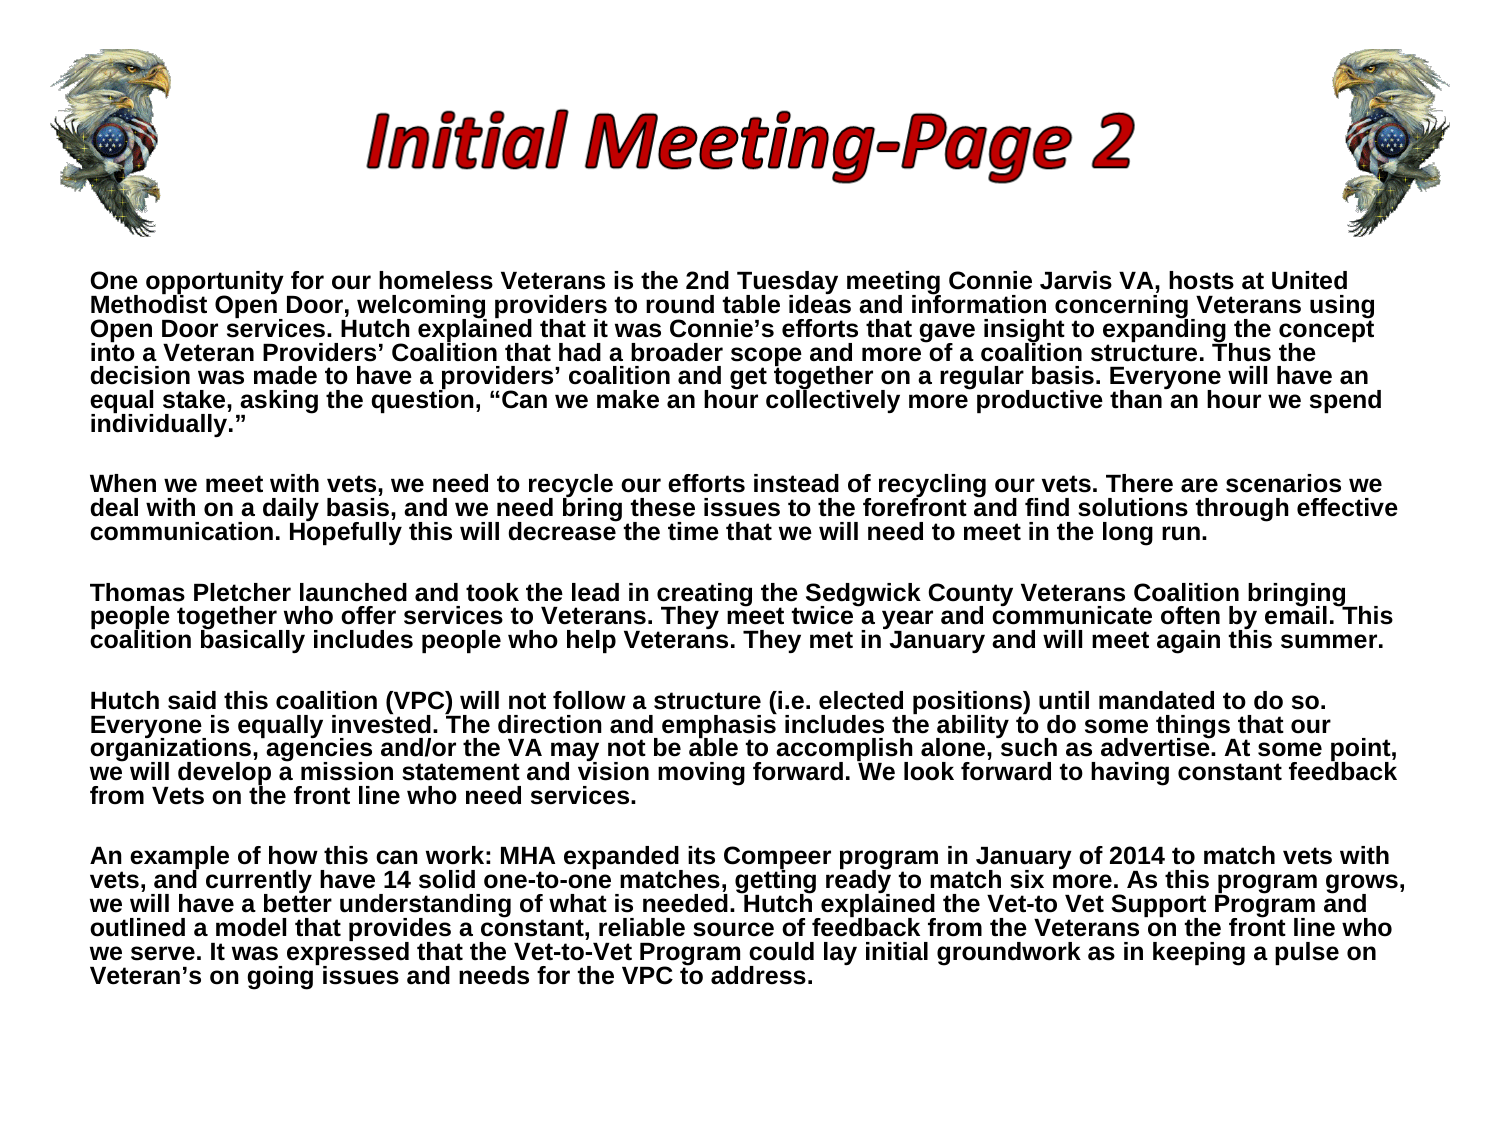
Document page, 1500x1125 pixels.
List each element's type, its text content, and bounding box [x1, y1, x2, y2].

text_box One opportunity for our homeless Veterans is the 2nd Tuesday meeting Connie Jarvis VA, hosts at United Methodist Open Door, welcoming providers to round table ideas and information concerning Veterans using Open Door services. Hutch explained that it was Connie’s efforts that gave insight to expanding the concept into a Veteran Providers’ Coalition that had a broader scope and more of a coalition structure. Thus the decision was made to have a providers’ coalition and get together on a regular basis. Everyone will have an equal stake, asking the question, “Can we make an hour collectively more productive than an hour we spend individually.” When we meet with vets, we need to recycle our efforts instead of recycling our vets. There are scenarios we deal with on a daily basis, and we need bring these issues to the forefront and find solutions through effective communication. Hopefully this will decrease the time that we will need to meet in the long run. Thomas Pletcher launched and took the lead in creating the Sedgwick County Veterans Coalition bringing people together who offer services to Veterans. They meet twice a year and communicate often by email. This coalition basically includes people who help Veterans. They met in January and will meet again this summer. Hutch said this coalition (VPC) will not follow a structure (i.e. elected positions) until mandated to do so. Everyone is equally invested. The direction and emphasis includes the ability to do some things that our organizations, agencies and/or the VA may not be able to accomplish alone, such as advertise. At some point, we will develop a mission statement and vision moving forward. We look forward to having constant feedback from Vets on the front line who need services. An example of how this can work: MHA expanded its Compeer program in January of 2014 to match vets with vets, and currently have 14 solid one-to-one matches, getting ready to match six more. As this program grows, we will have a better understanding of what is needed. Hutch explained the Vet-to Vet Support Program and outlined a model that provides a constant, reliable source of feedback from the Veterans on the front line who we serve. It was expressed that the Vet-to-Vet Program could lay initial groundwork as in keeping a pulse on Veteran’s on going issues and needs for the VPC to address. [75, 262, 1426, 1125]
picture [50, 43, 1450, 237]
